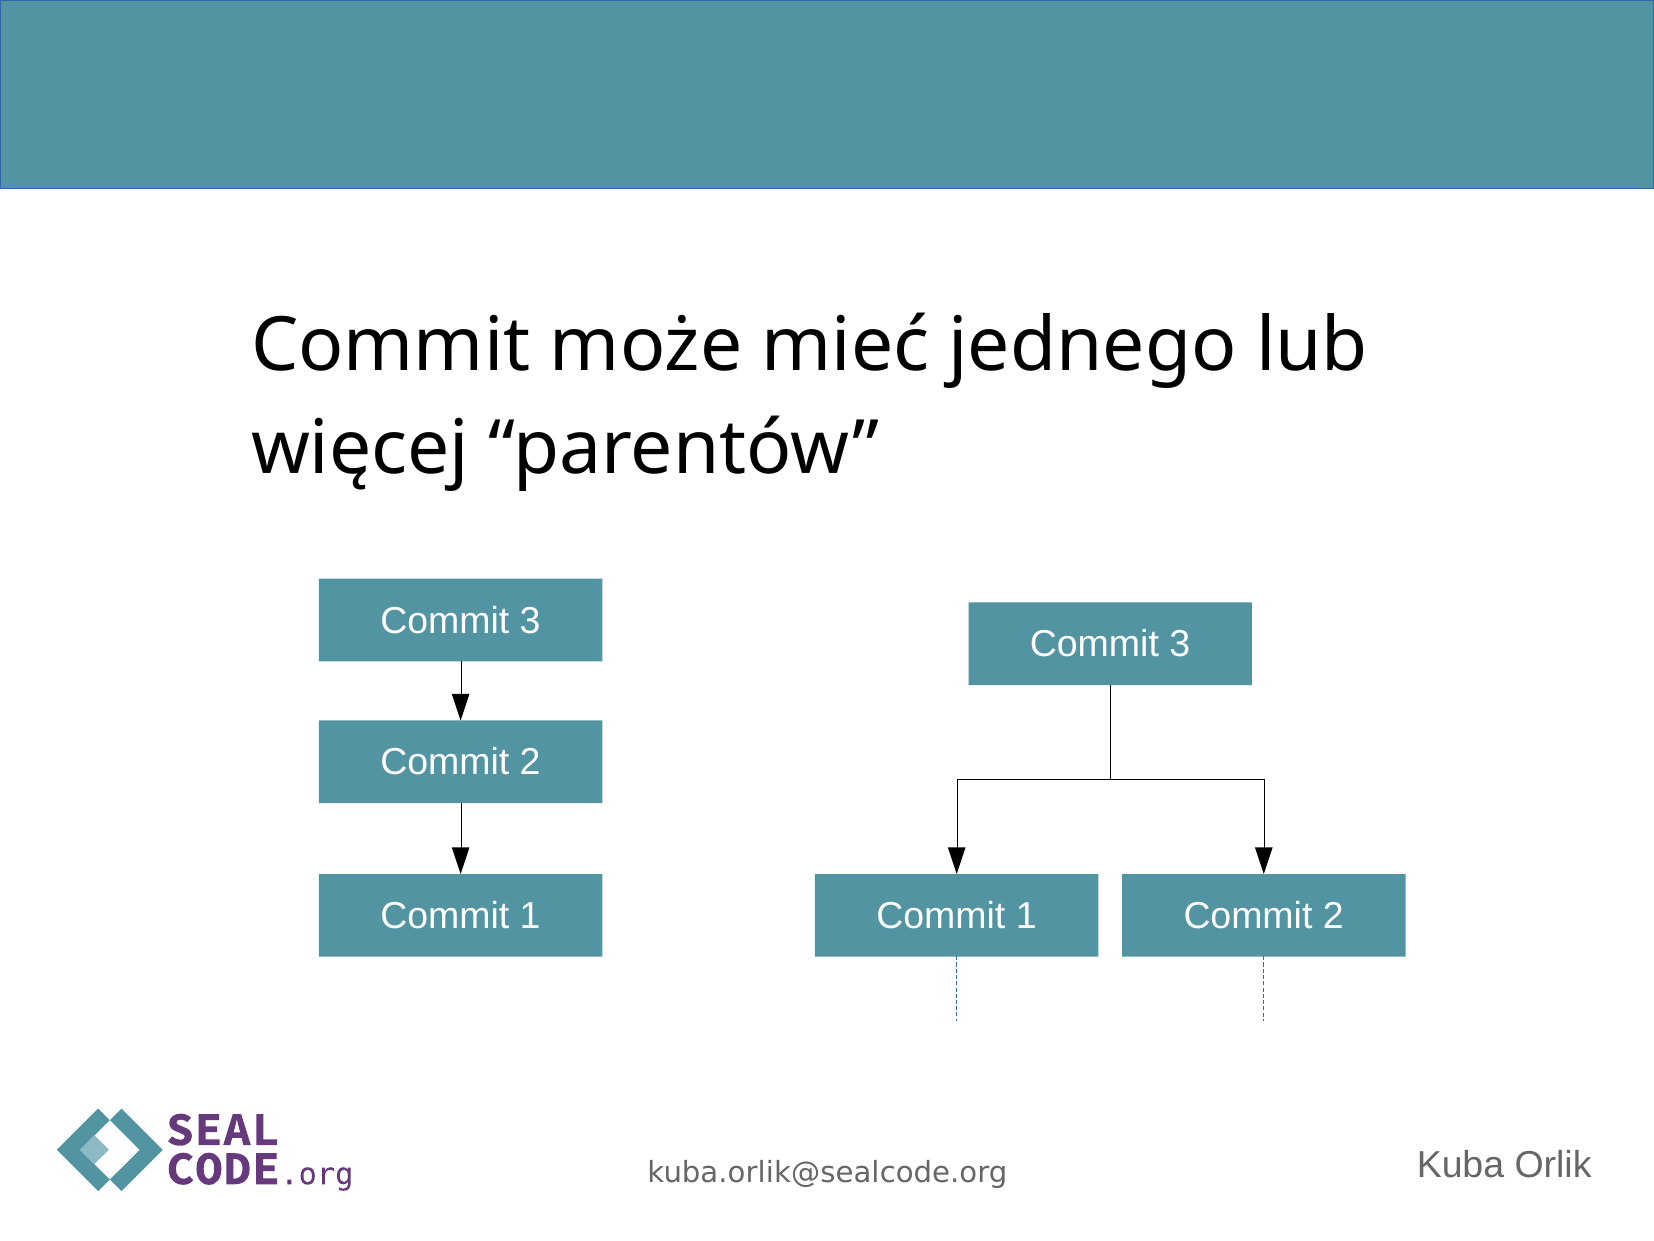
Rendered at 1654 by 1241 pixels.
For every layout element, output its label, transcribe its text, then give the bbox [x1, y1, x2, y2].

text_box Commit 3 [318, 578, 603, 662]
text_box Commit 2 [318, 720, 603, 804]
text_box Commit 1 [318, 874, 603, 957]
text_box Commit 1 [814, 874, 1099, 957]
text_box Commit 3 [968, 602, 1252, 686]
text_box Commit może mieć jednego lub więcej “parentów” [200, 283, 1536, 567]
text_box Commit 2 [1122, 874, 1406, 957]
